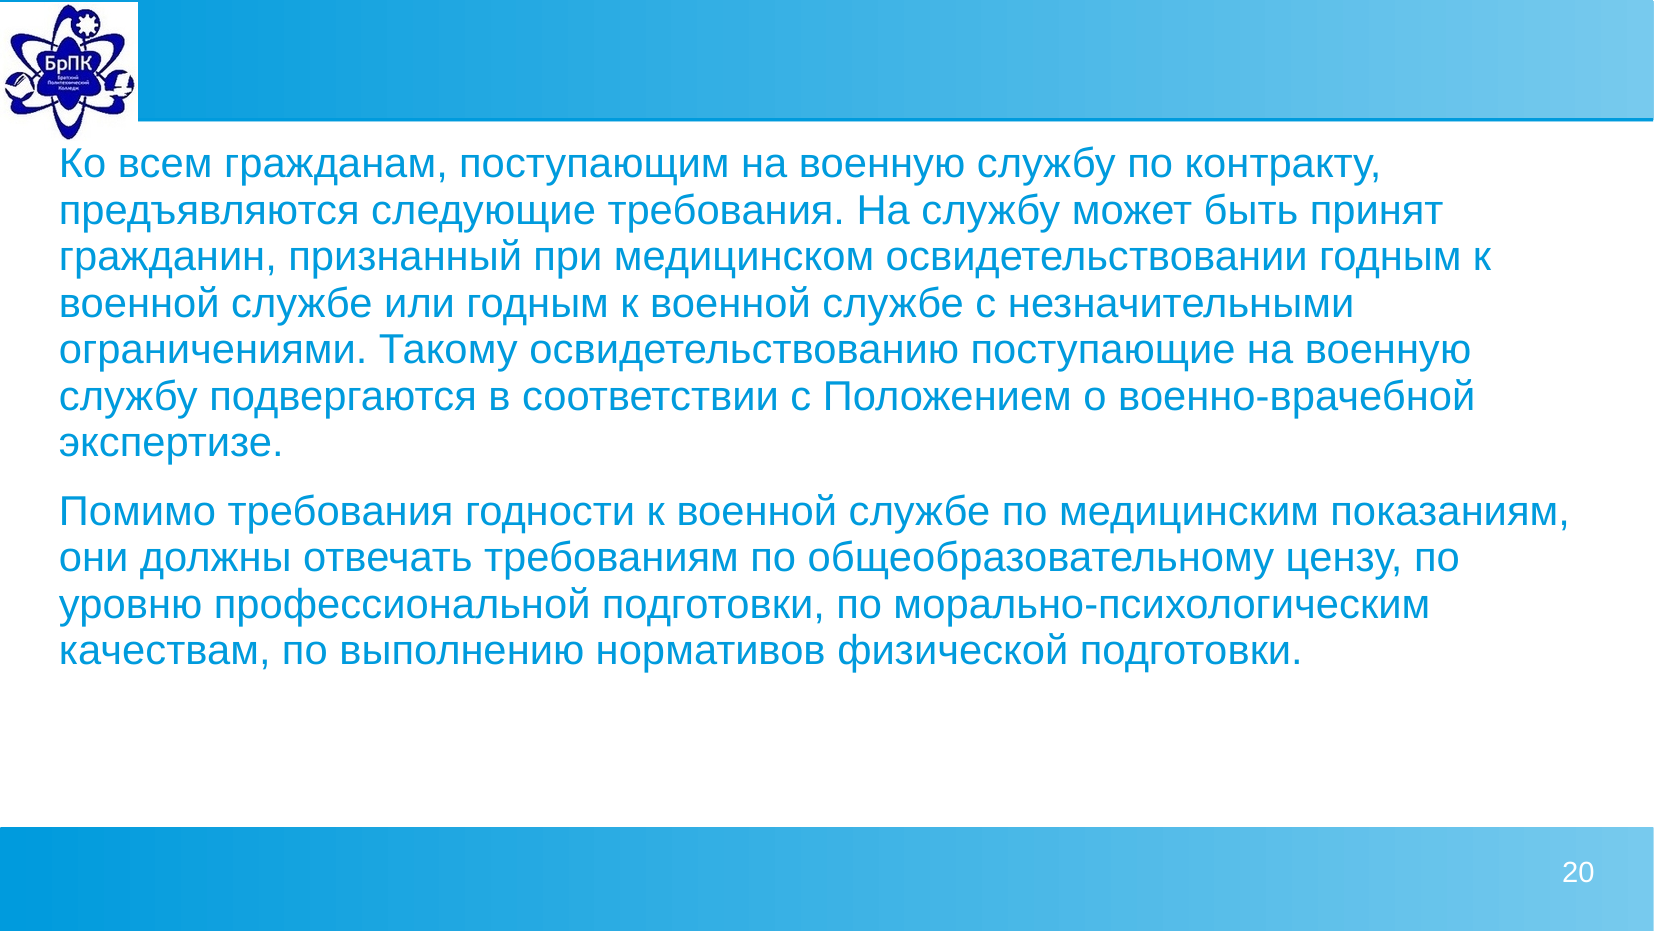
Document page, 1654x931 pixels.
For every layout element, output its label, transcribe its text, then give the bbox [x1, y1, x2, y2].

list Ко всем гражданам, поступающим на военную службу по контракту, предъявляются следующие требования. На службу может быть принят гражданин, признанный при медицинском освидетельствовании годным к военной службе или годным к военной службе с незначительными ограничениями. Такому освидетельствованию поступающие на военную службу подвергаются в соответствии с Положением о военно-врачебной экспертизе. Помимо требования годности к военной службе по медицинским показаниям, они должны отвечать требованиям по общеобразовательному цензу, по уровню профессиональной подготовки, по морально-психологическим качествам, по выполнению нормативов физической подготовки. [59, 140, 1595, 768]
picture [0, 3, 138, 141]
